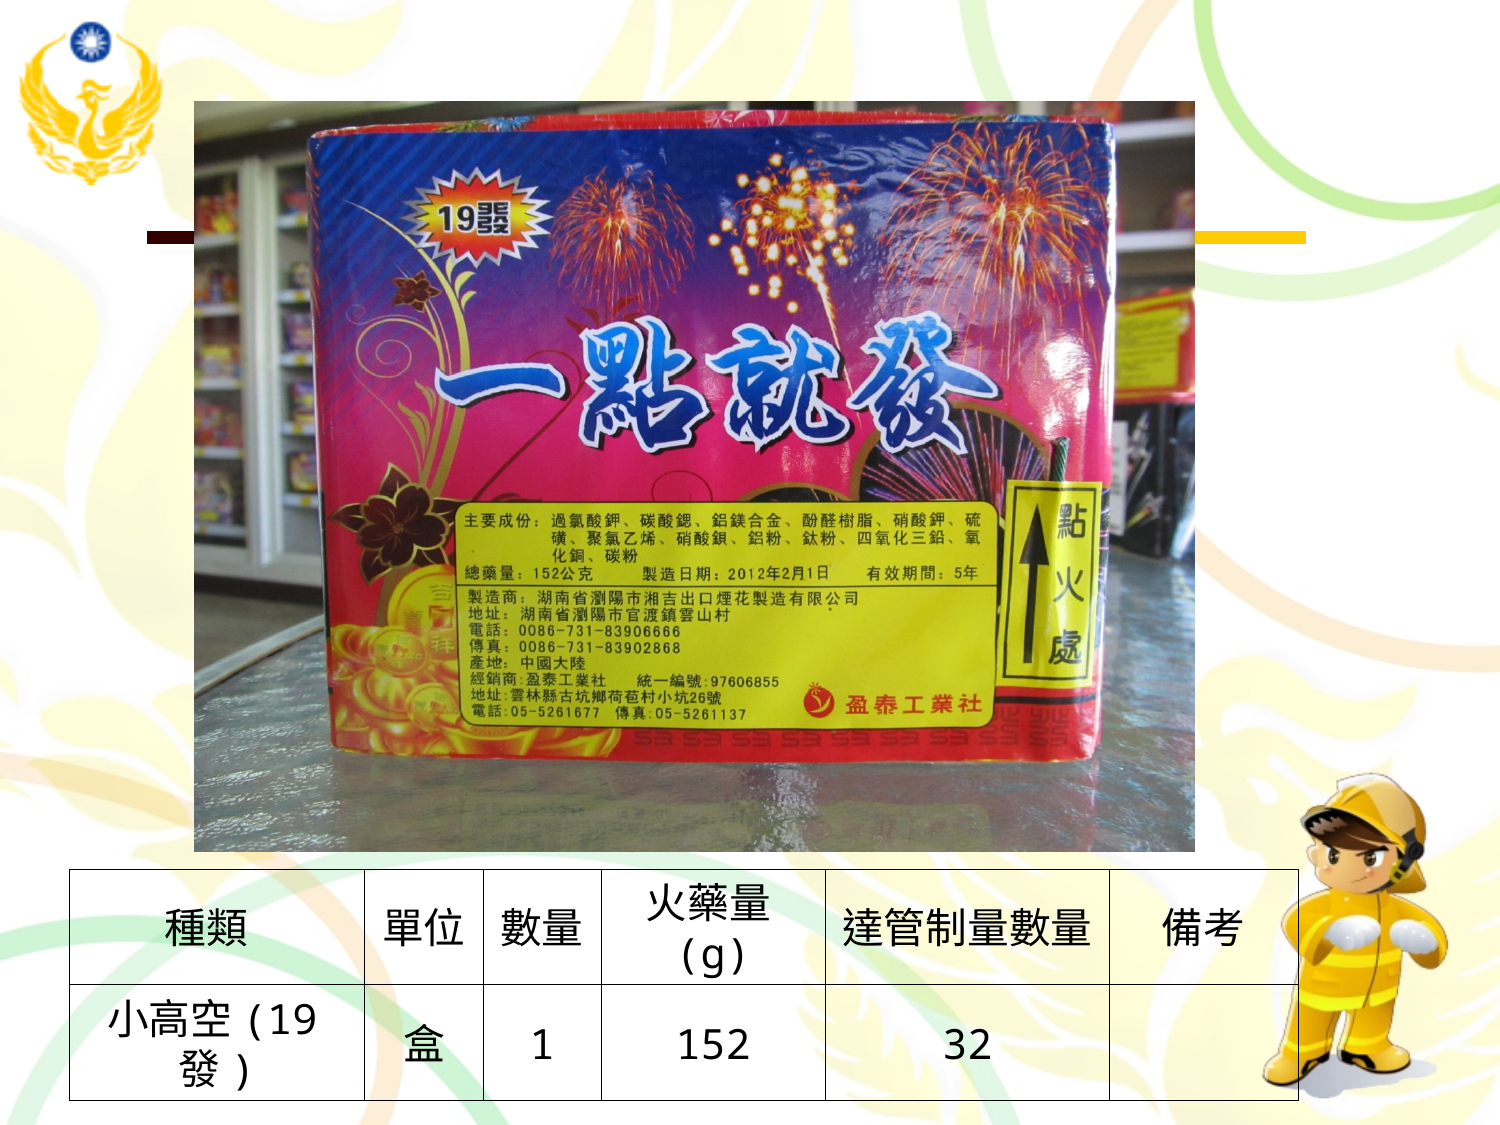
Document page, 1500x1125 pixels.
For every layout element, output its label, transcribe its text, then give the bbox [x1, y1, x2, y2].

table_cell 152 [602, 985, 825, 1100]
picture [0, 0, 1500, 1125]
table_header 達管制量數量 [826, 870, 1109, 984]
table_header 火藥量(g) [602, 870, 825, 984]
table_cell [1110, 985, 1298, 1100]
table_header 備考 [1110, 870, 1298, 984]
table_cell 小高空(19發) [70, 985, 364, 1100]
table_cell 盒 [365, 985, 483, 1100]
table_cell 1 [484, 985, 601, 1100]
table_header 數量 [484, 870, 601, 984]
table_cell 32 [826, 985, 1109, 1100]
table_header 單位 [365, 870, 483, 984]
table_header 種類 [70, 870, 364, 984]
